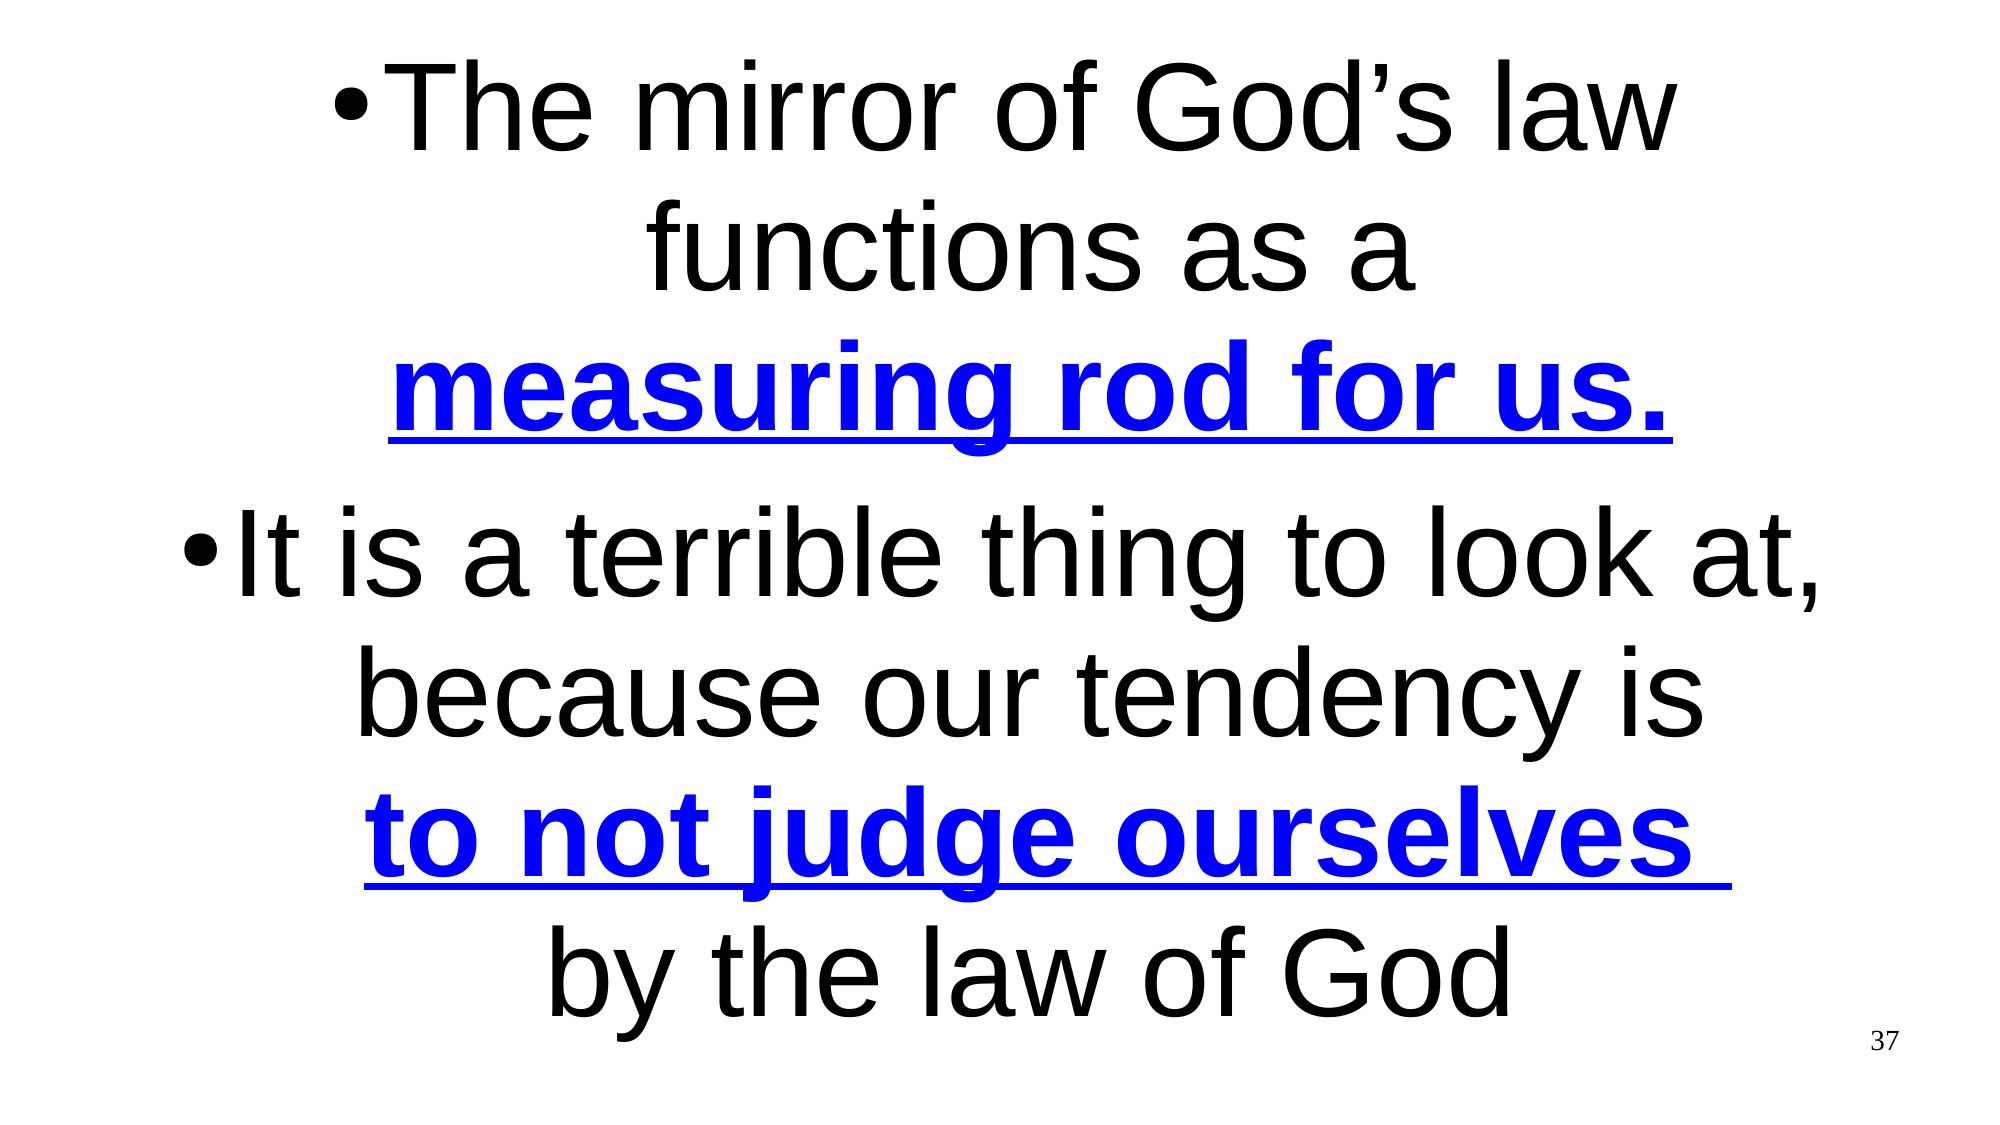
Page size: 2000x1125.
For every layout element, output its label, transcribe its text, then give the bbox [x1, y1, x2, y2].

list The mirror of God’s law functions as a measuring rod for us. It is a terrible thing to look at, because our tendency is to not judge ourselves by the law of God [37, 37, 1988, 1088]
